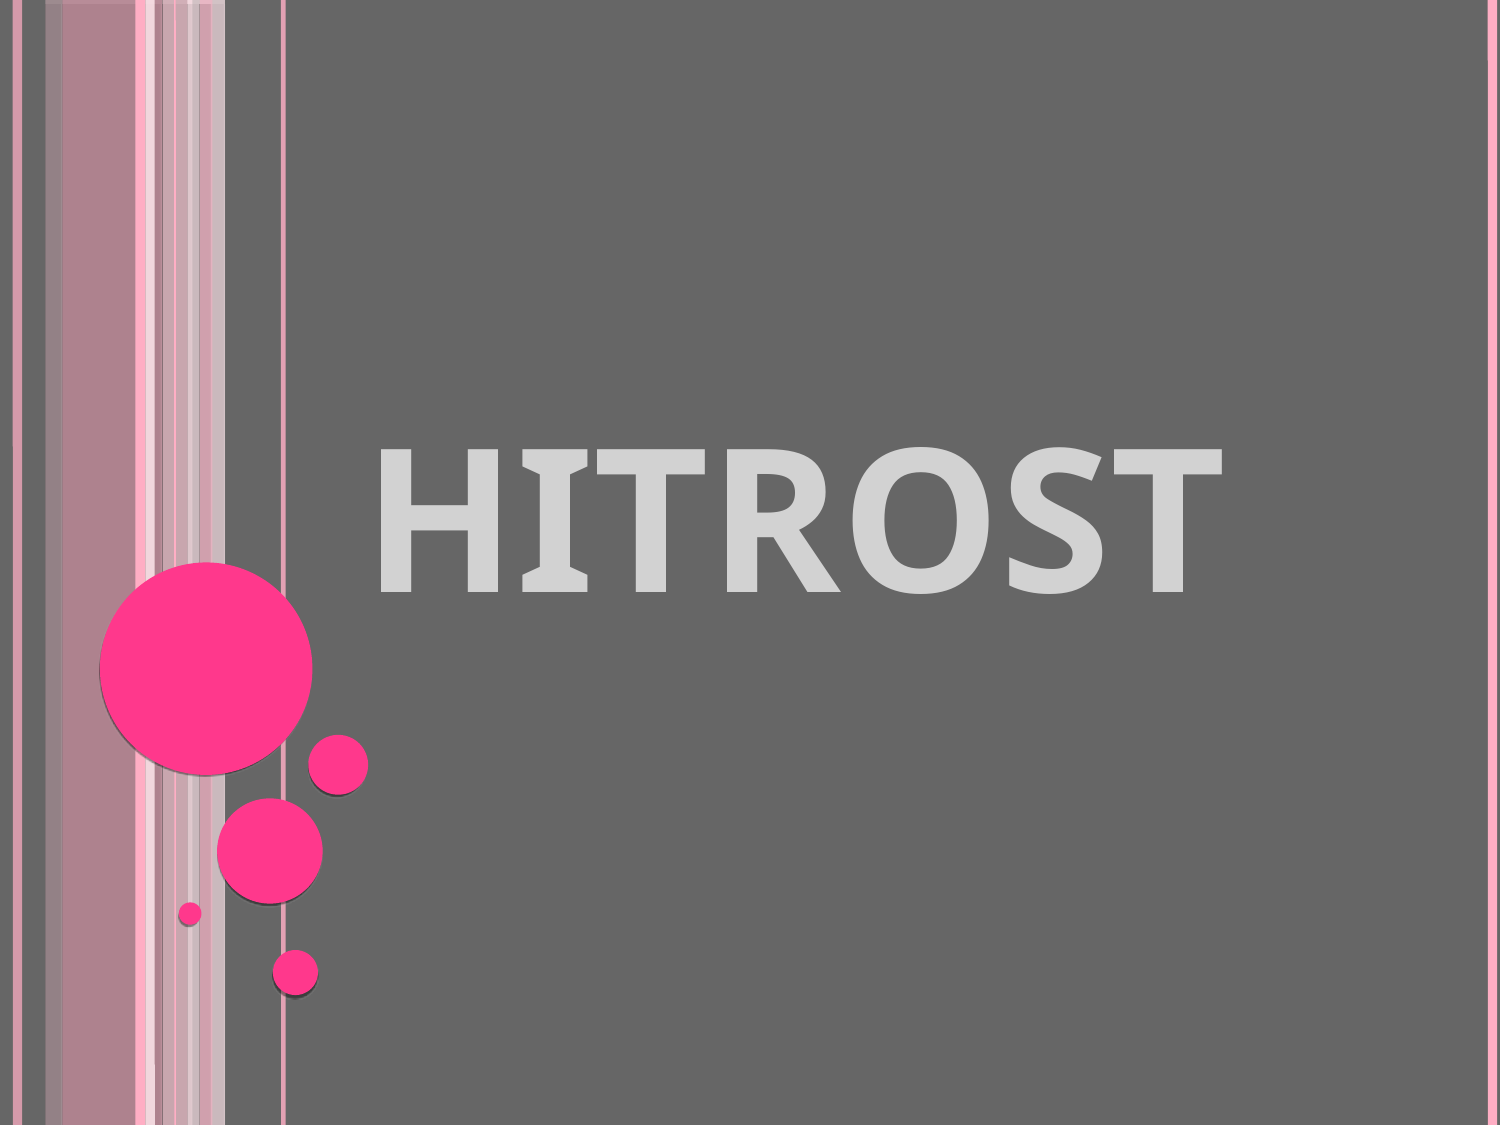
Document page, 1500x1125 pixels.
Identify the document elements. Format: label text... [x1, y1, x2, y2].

title Hitrost [348, 196, 1400, 640]
